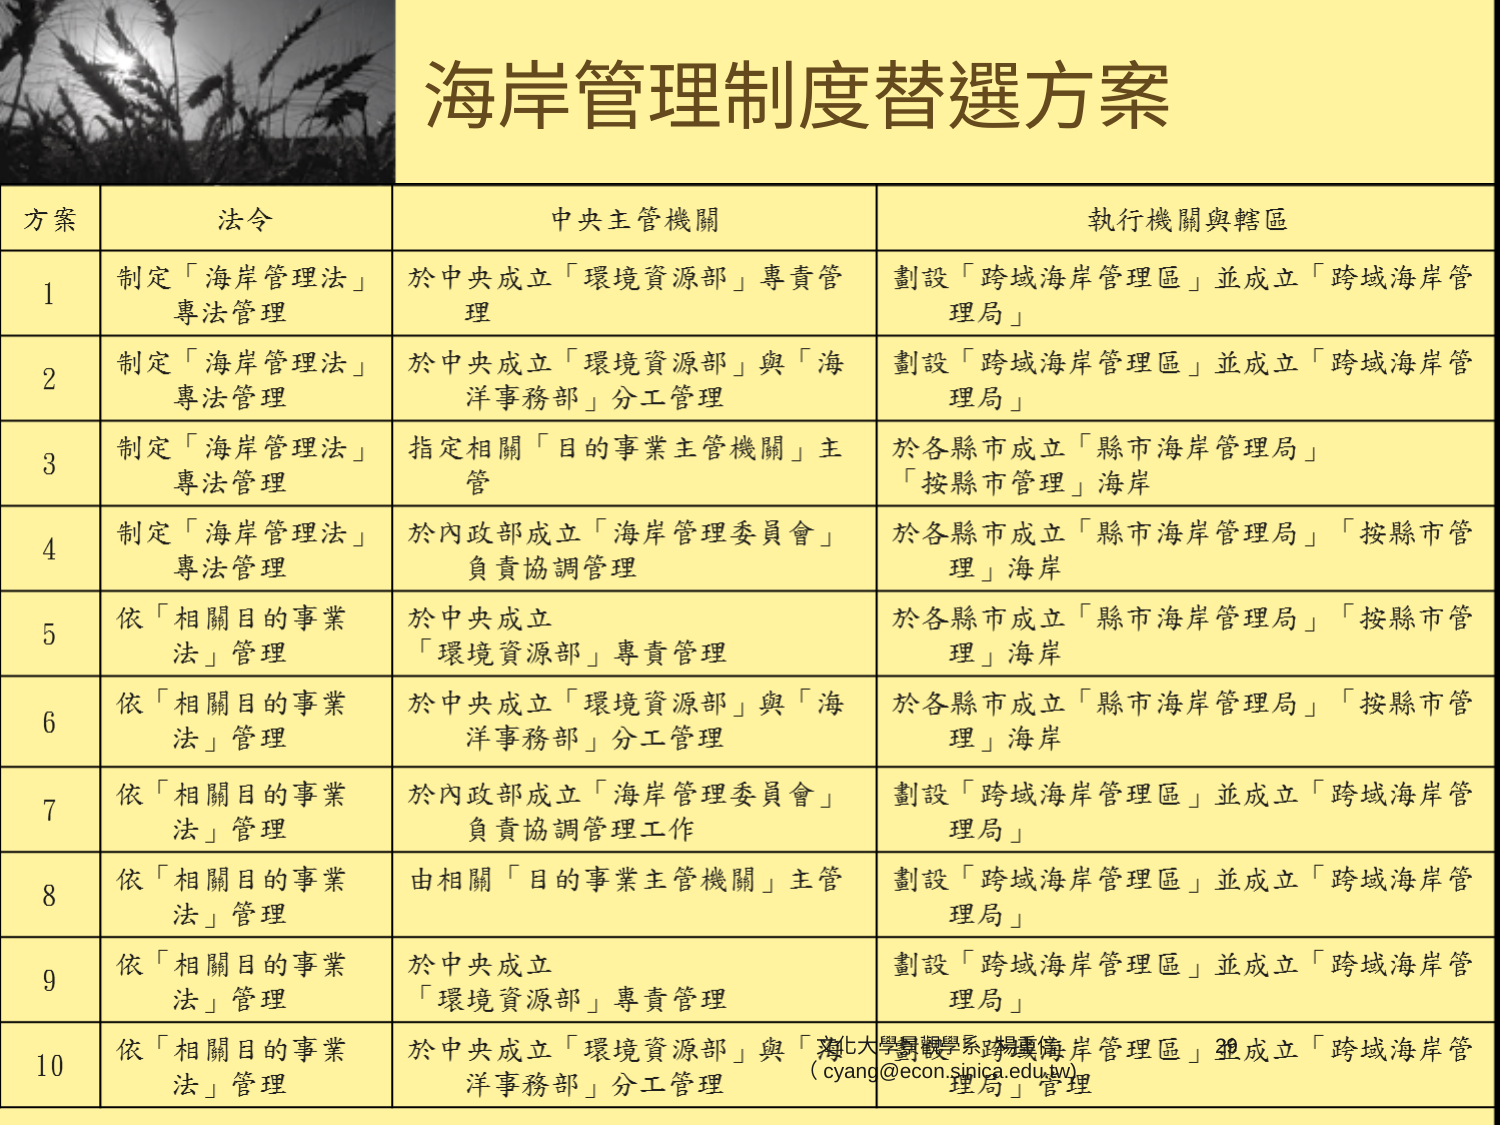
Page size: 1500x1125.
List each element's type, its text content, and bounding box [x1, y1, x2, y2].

picture [0, 184, 1500, 1118]
title 海岸管理制度替選方案 [407, 14, 1500, 173]
